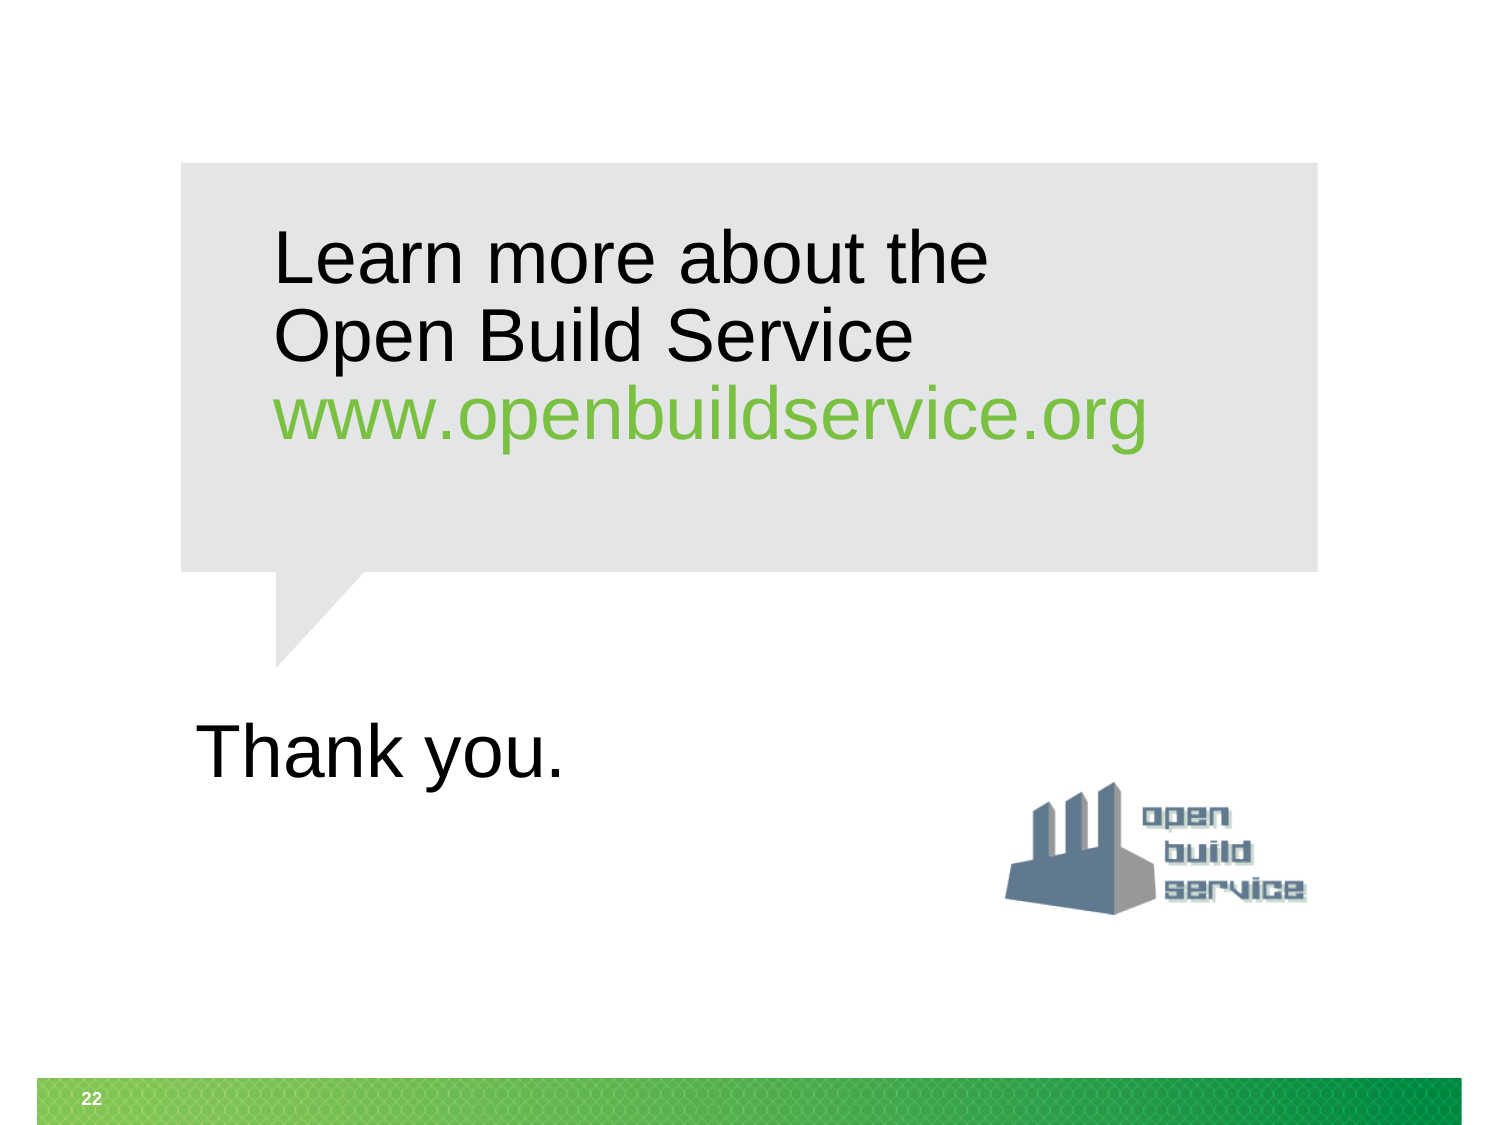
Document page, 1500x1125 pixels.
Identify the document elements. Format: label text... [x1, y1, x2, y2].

text_box Learn more about the Open Build Service www.openbuildservice.org [259, 213, 1334, 463]
picture [1005, 782, 1307, 915]
picture [37, 1078, 1462, 1125]
